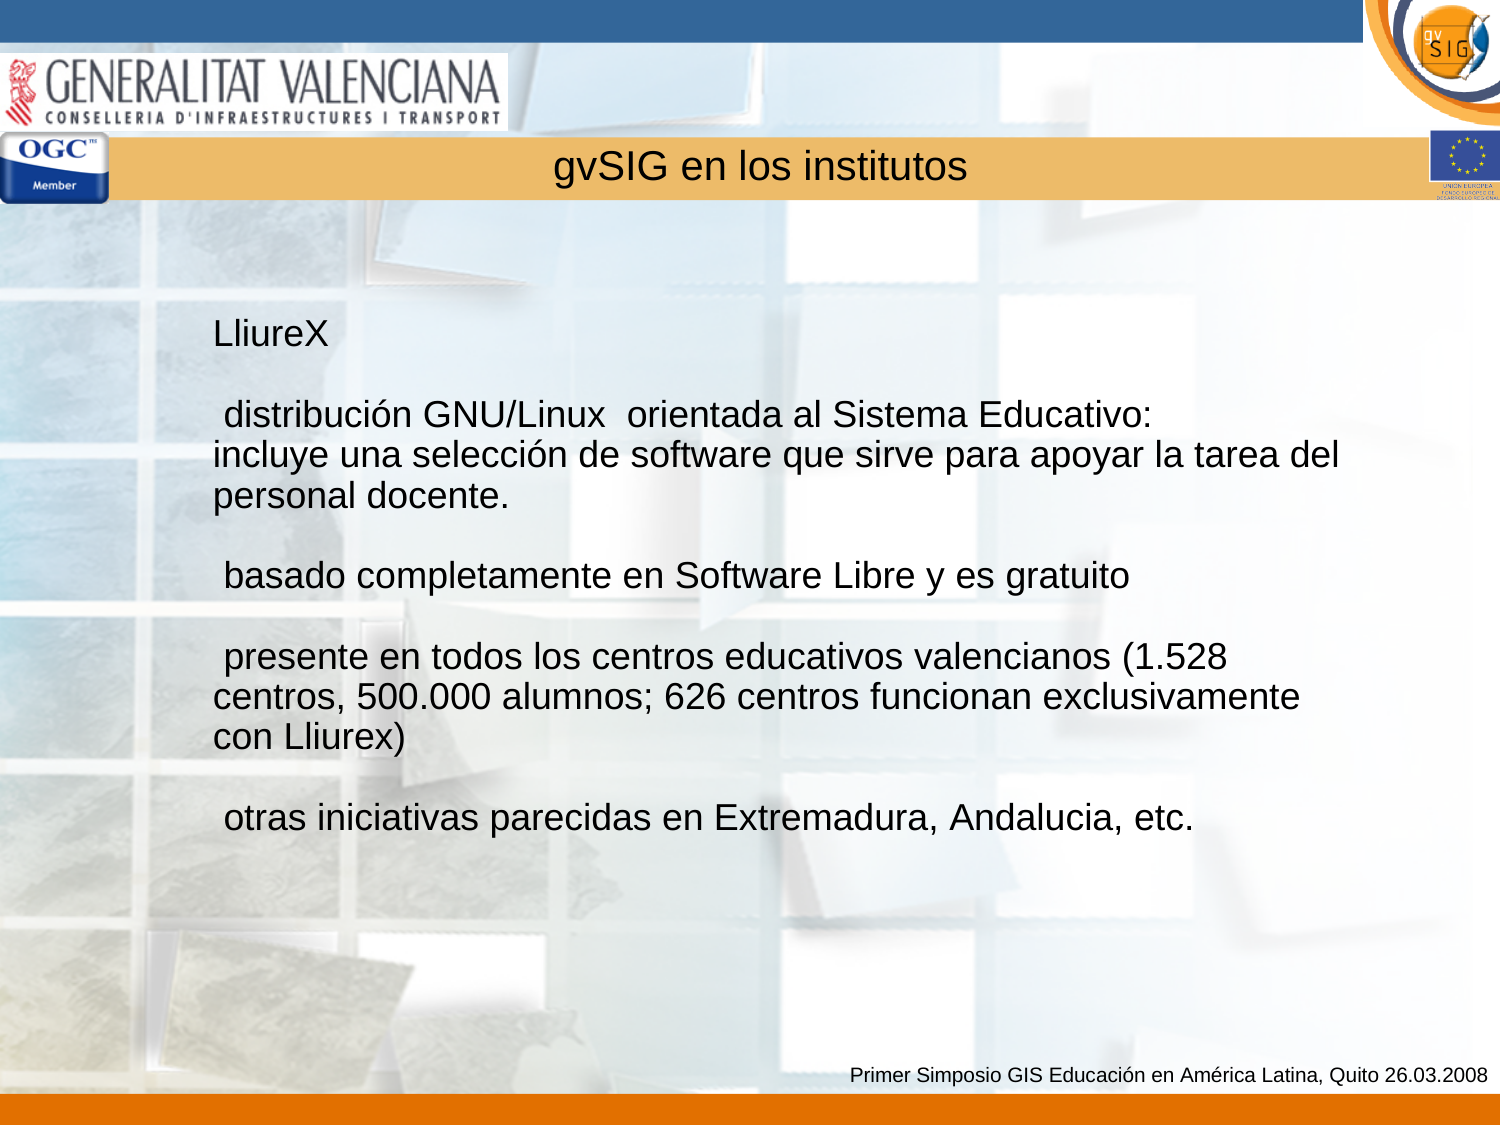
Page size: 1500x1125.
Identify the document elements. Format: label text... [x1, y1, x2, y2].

picture [0, 53, 508, 131]
text_box LliureX distribución GNU/Linux orientada al Sistema Educativo: incluye una selección de software que sirve para apoyar la tarea del personal docente. basado completamente en Software Libre y es gratuito presente en todos los centros educativos valencianos (1.528 centros, 500.000 alumnos; 626 centros funcionan exclusivamente con Lliurex) otras iniciativas parecidas en Extremadura, Andalucia, etc. [212, 314, 1347, 841]
picture [1429, 129, 1500, 200]
picture [0, 132, 109, 204]
text_box gvSIG en los institutos [553, 145, 1016, 192]
picture [1363, 0, 1500, 127]
